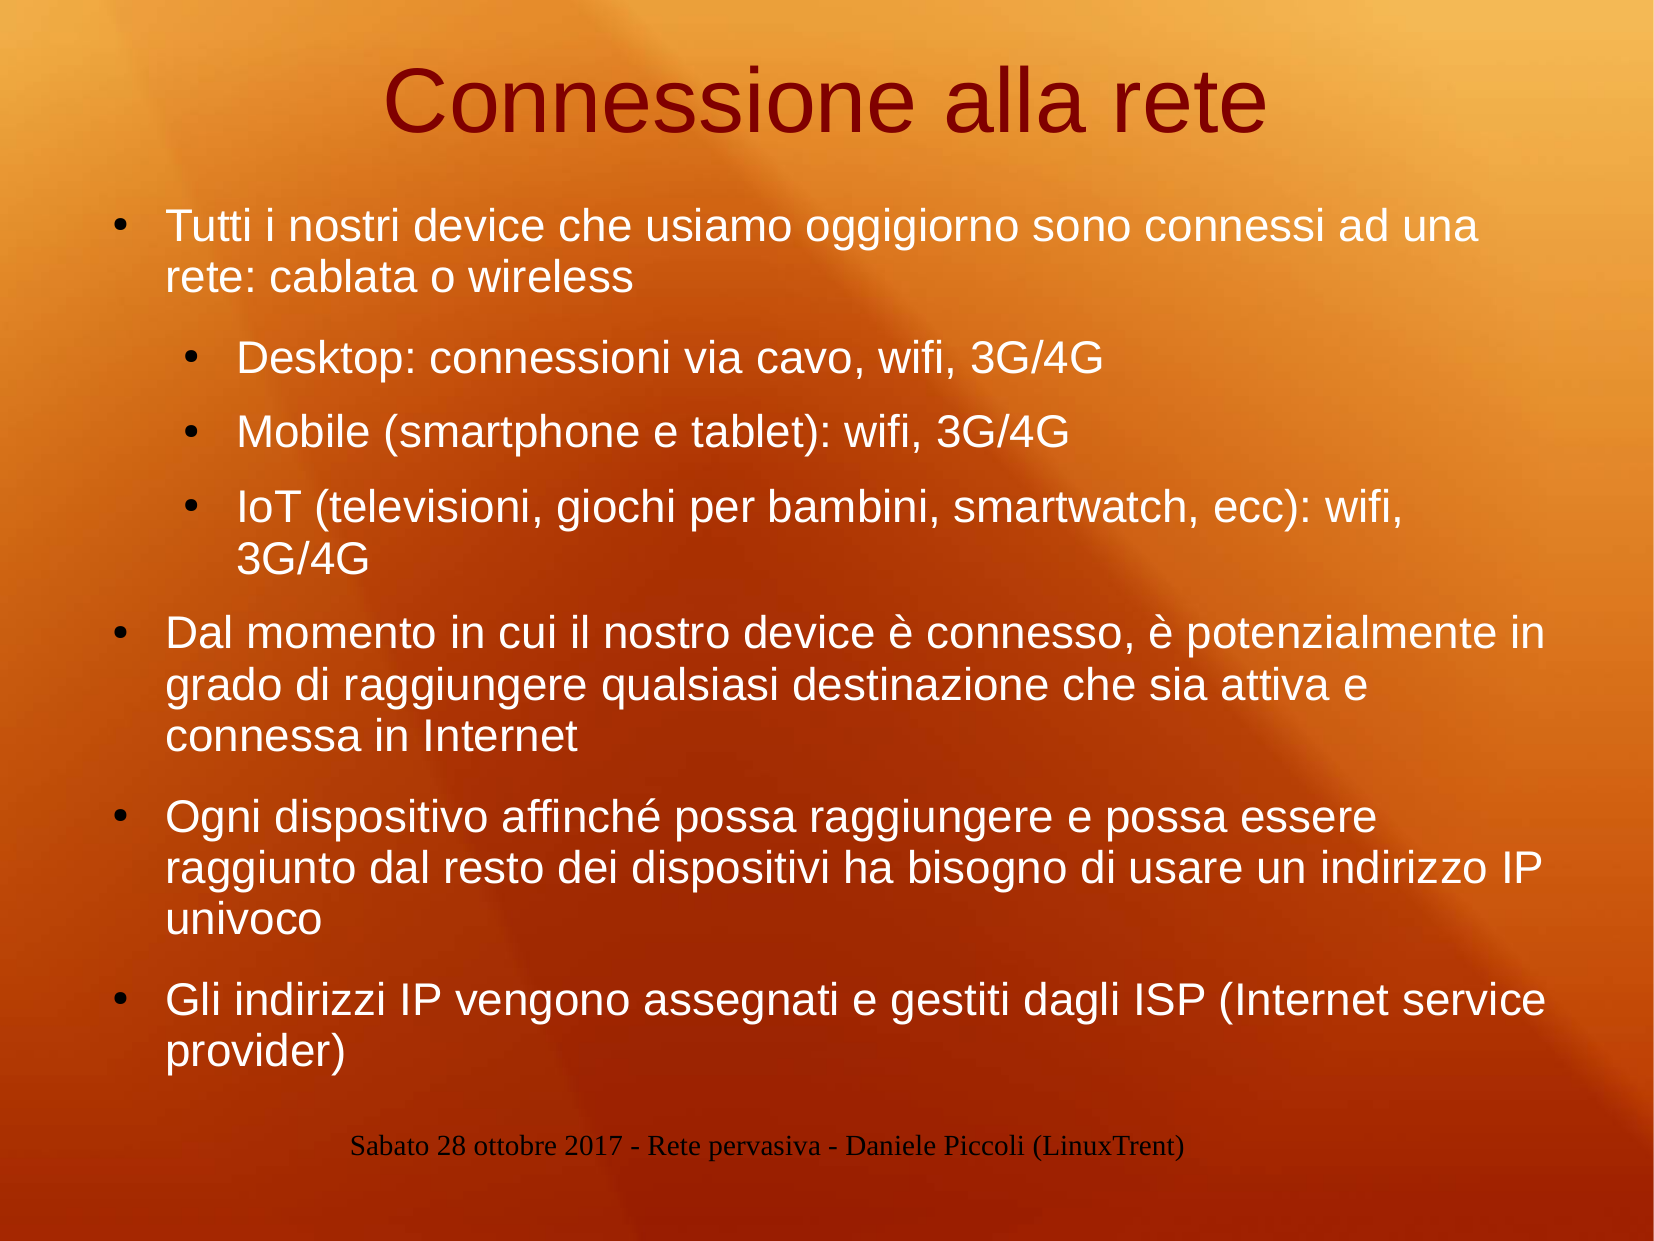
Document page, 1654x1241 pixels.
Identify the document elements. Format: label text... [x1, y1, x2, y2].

title Connessione alla rete [82, 36, 1571, 166]
picture [0, 0, 1654, 1241]
list Tutti i nostri device che usiamo oggigiorno sono connessi ad una rete: cablata o wireless Desktop: connessioni via cavo, wifi, 3G/4G Mobile (smartphone e tablet): wifi, 3G/4G IoT (televisioni, giochi per bambini, smartwatch, ecc): wifi, 3G/4G Dal momento in cui il nostro device è connesso, è potenzialmente in grado di raggiungere qualsiasi destinazione che sia attiva e connessa in Internet Ogni dispositivo affinché possa raggiungere e possa essere raggiunto dal resto dei dispositivi ha bisogno di usare un indirizzo IP univoco Gli indirizzi IP vengono assegnati e gestiti dagli ISP (Internet service provider) [94, 199, 1553, 1087]
